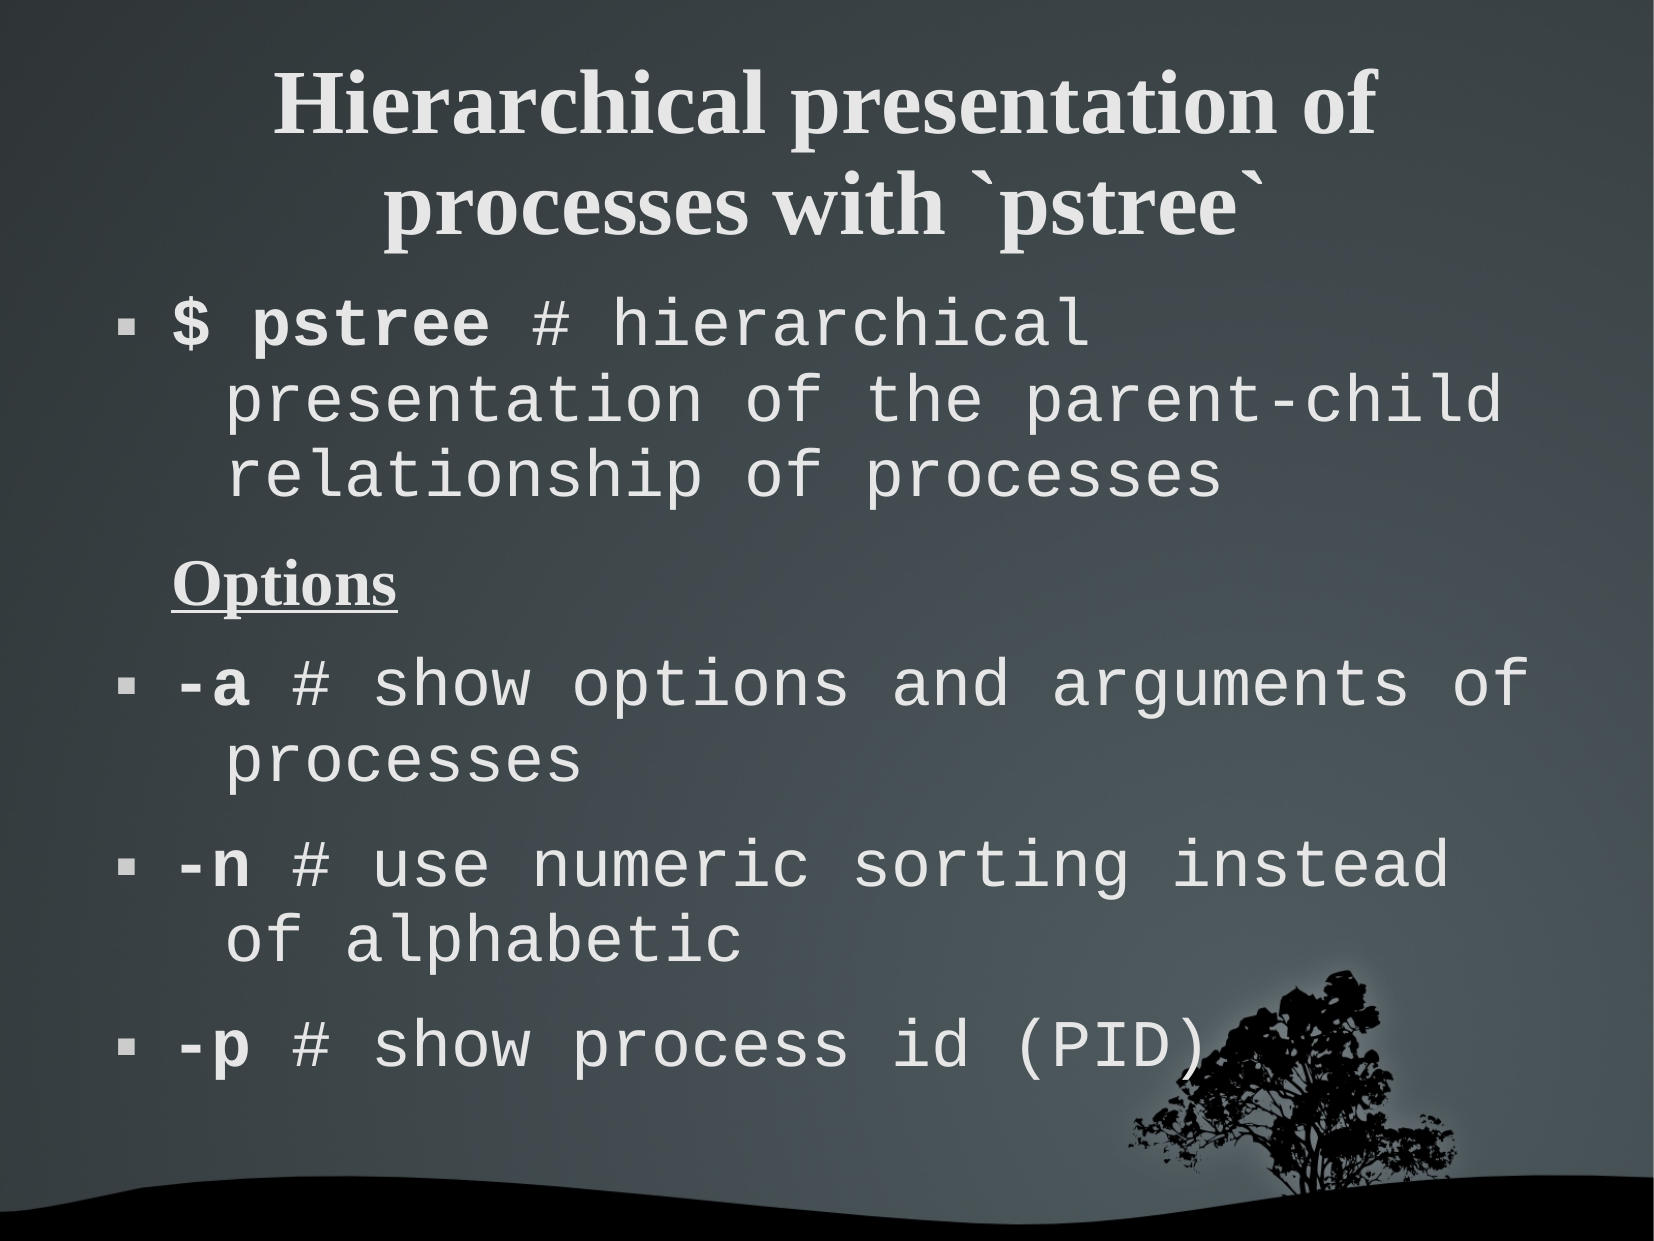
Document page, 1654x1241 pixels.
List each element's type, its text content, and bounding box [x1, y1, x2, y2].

picture [0, 0, 1654, 1241]
title Hierarchical presentation of processes with `pstree` [82, 33, 1571, 273]
list $ pstree # hierarchical presentation of the parent-child relationship of processes Options -a # show options and arguments of processes -n # use numeric sorting instead of alphabetic -p # show process id (PID) [82, 290, 1571, 1109]
